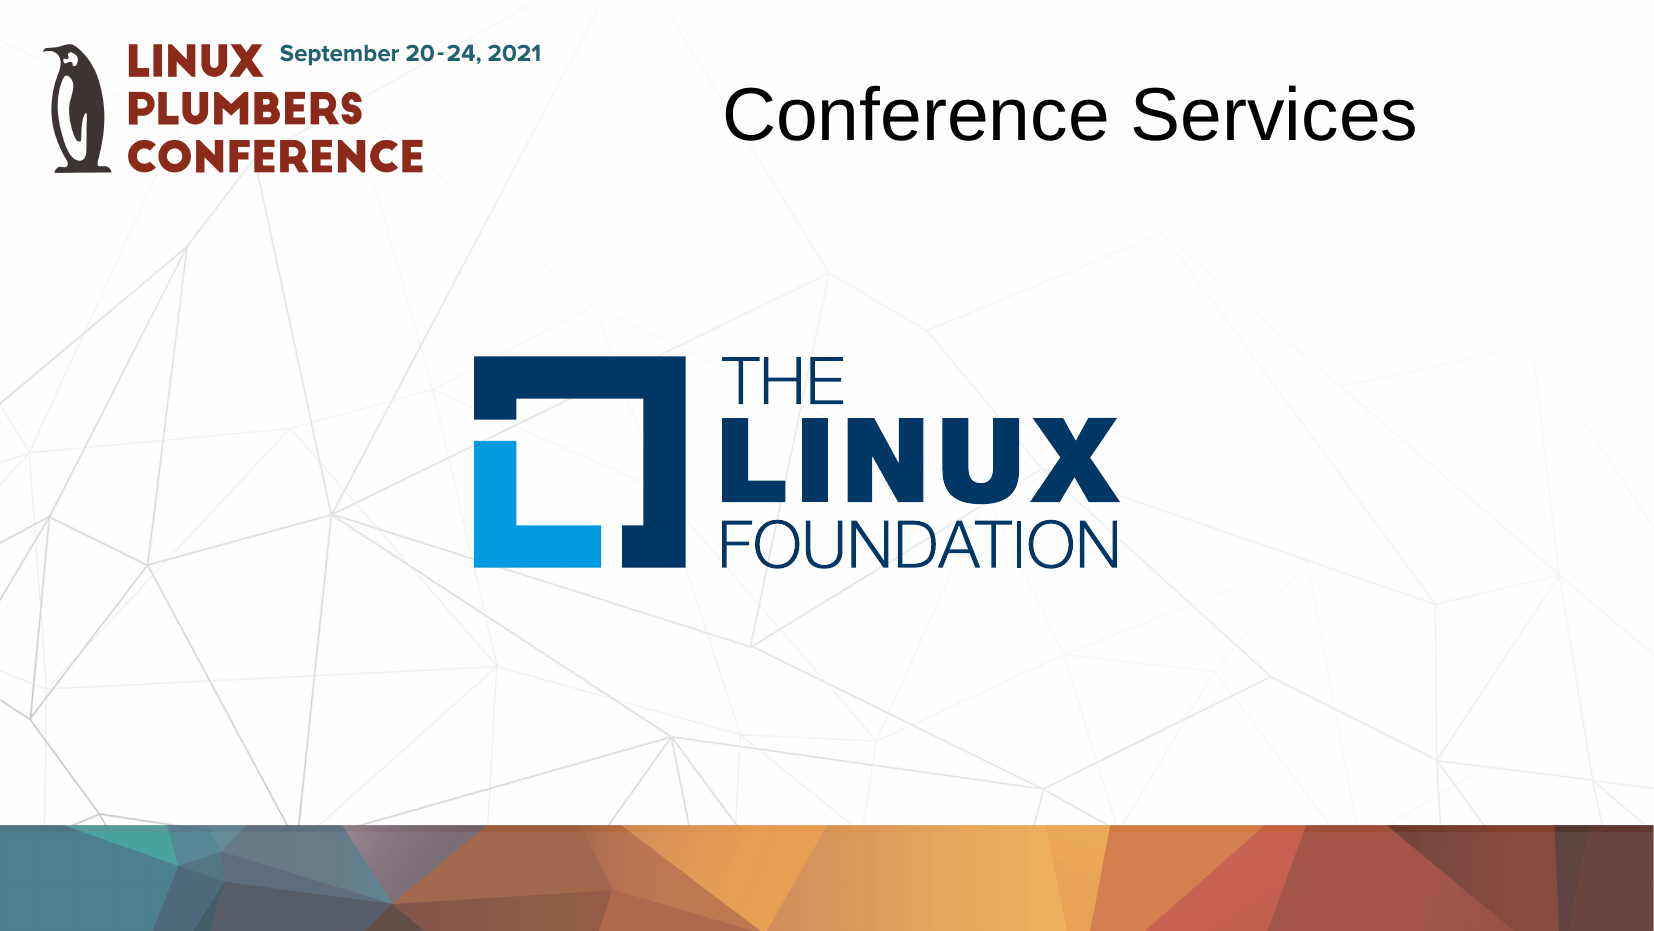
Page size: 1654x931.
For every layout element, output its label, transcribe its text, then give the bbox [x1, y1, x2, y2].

title Conference Services [570, 37, 1571, 193]
picture [0, 1, 1654, 931]
